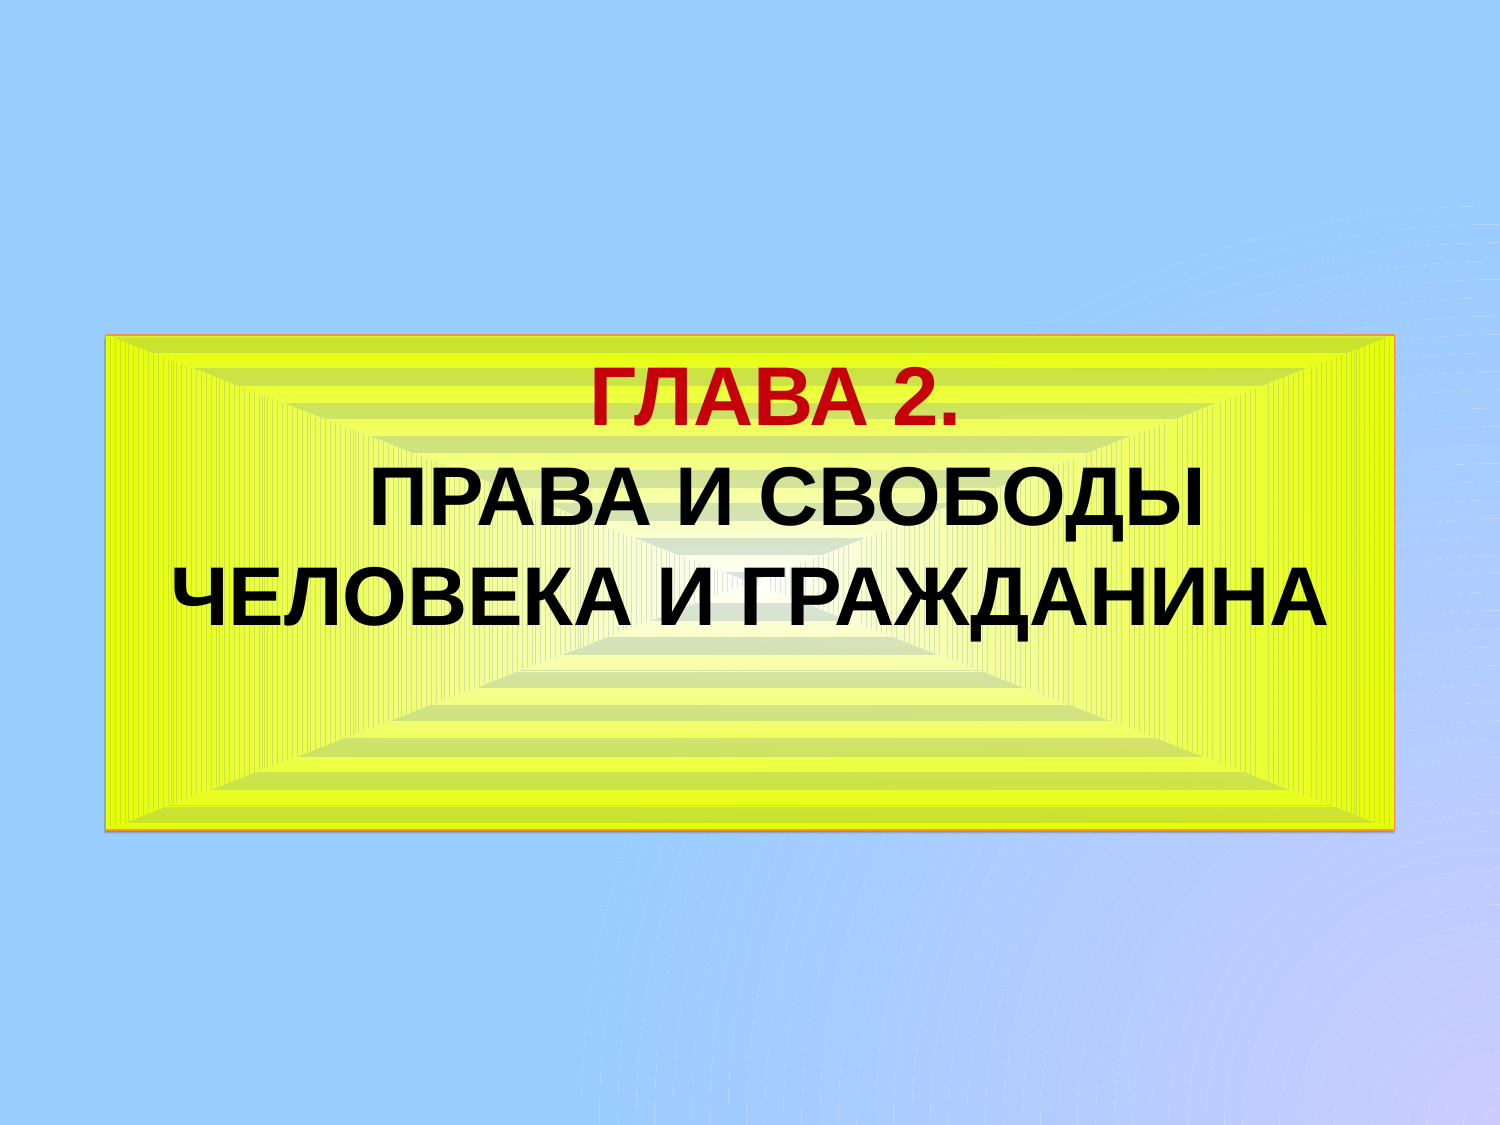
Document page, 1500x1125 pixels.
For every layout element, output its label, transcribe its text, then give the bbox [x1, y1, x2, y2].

text_box ГЛАВА 2. ПРАВА И СВОБОДЫ ЧЕЛОВЕКА И ГРАЖДАНИНА [105, 335, 1395, 830]
